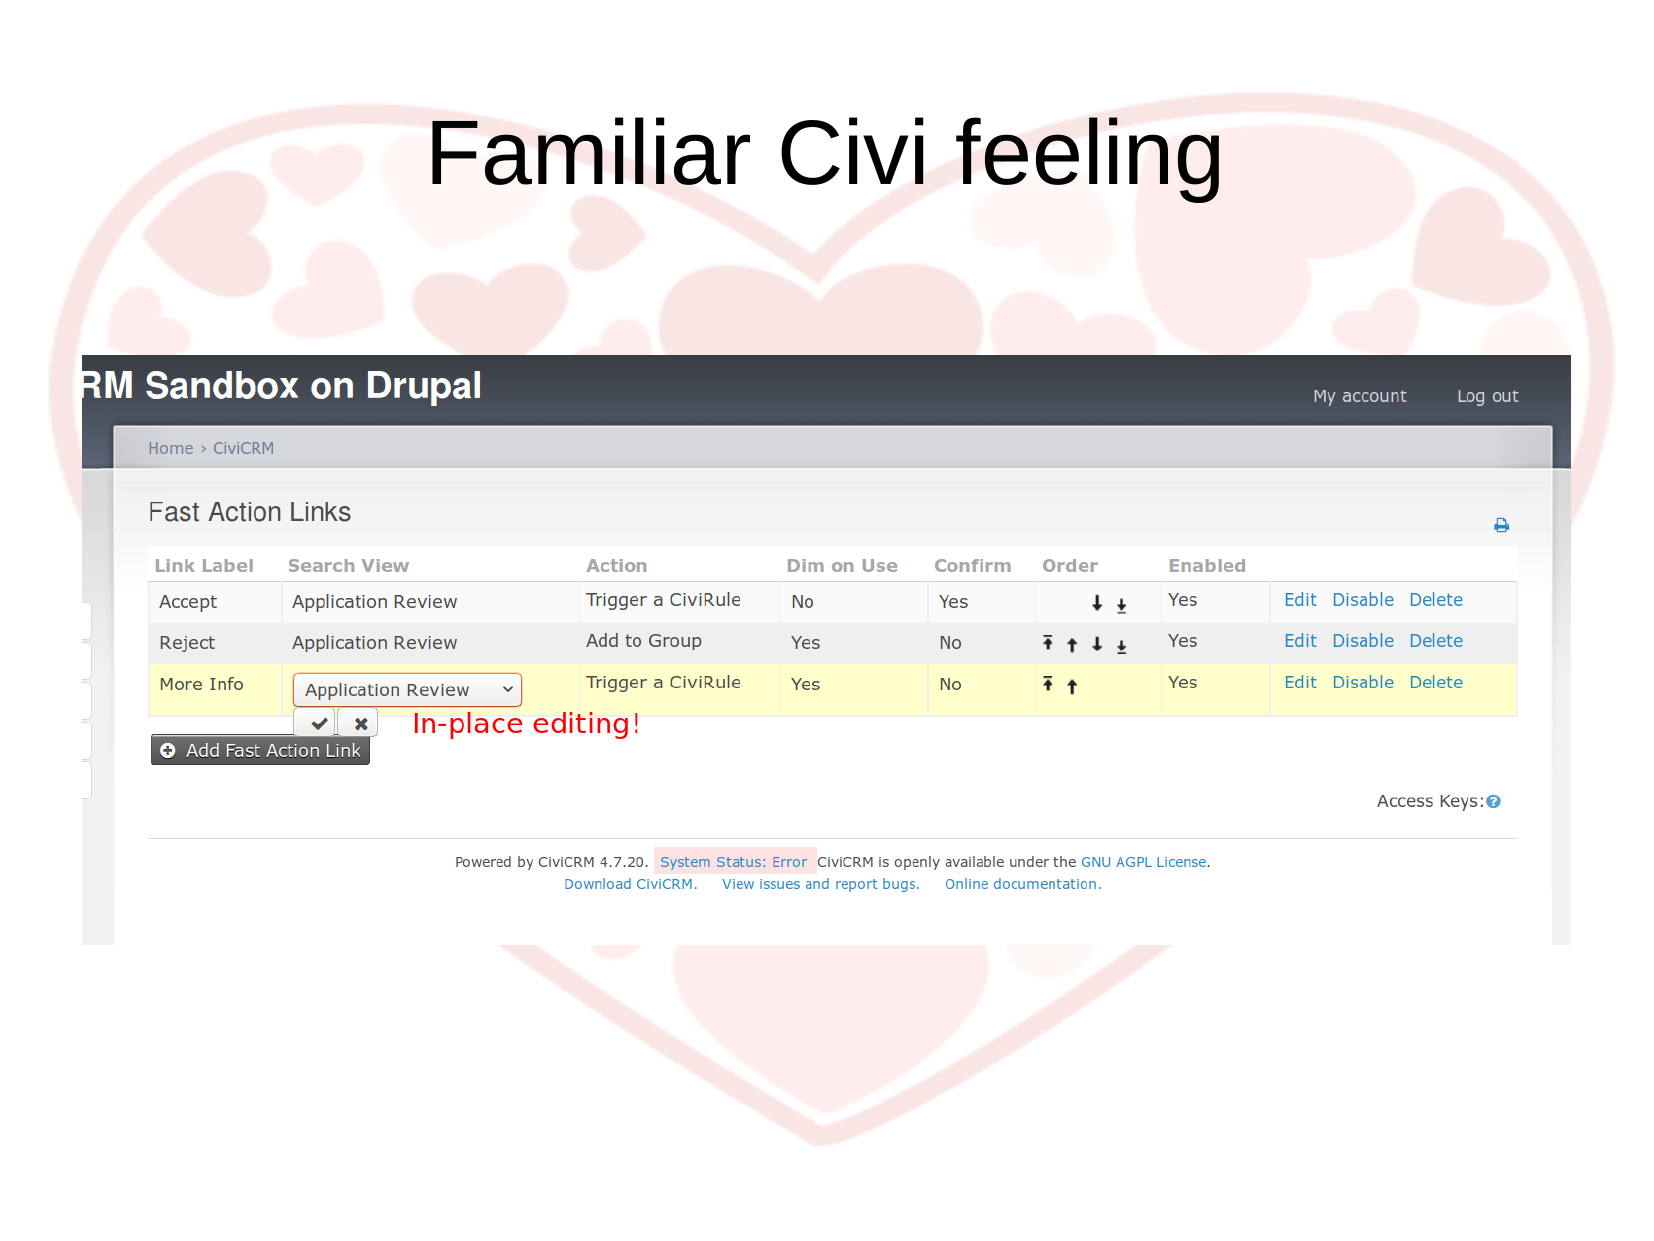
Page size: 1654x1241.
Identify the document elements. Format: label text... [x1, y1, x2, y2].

title Familiar Civi feeling [82, 49, 1571, 257]
picture [82, 355, 1571, 945]
